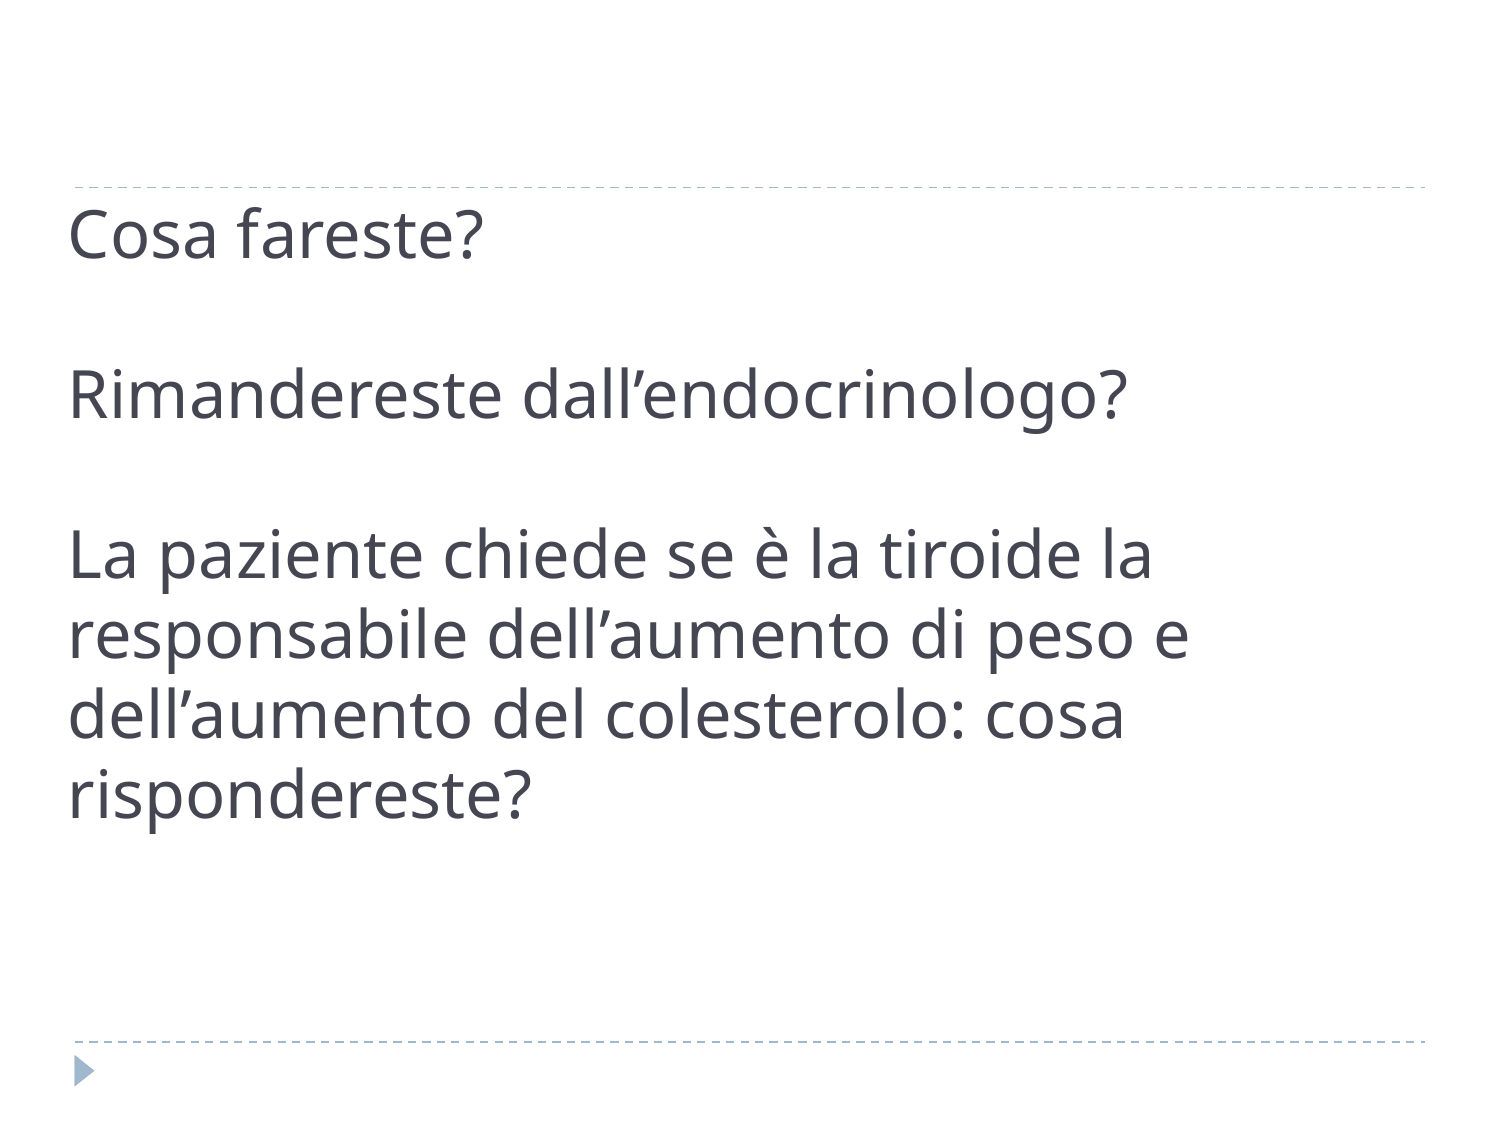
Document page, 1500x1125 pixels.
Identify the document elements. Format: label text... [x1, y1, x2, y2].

title Cosa fareste? Rimandereste dall’endocrinologo? La paziente chiede se è la tiroide la responsabile dell’aumento di peso e dell’aumento del colesterolo: cosa rispondereste? [53, 184, 1404, 929]
